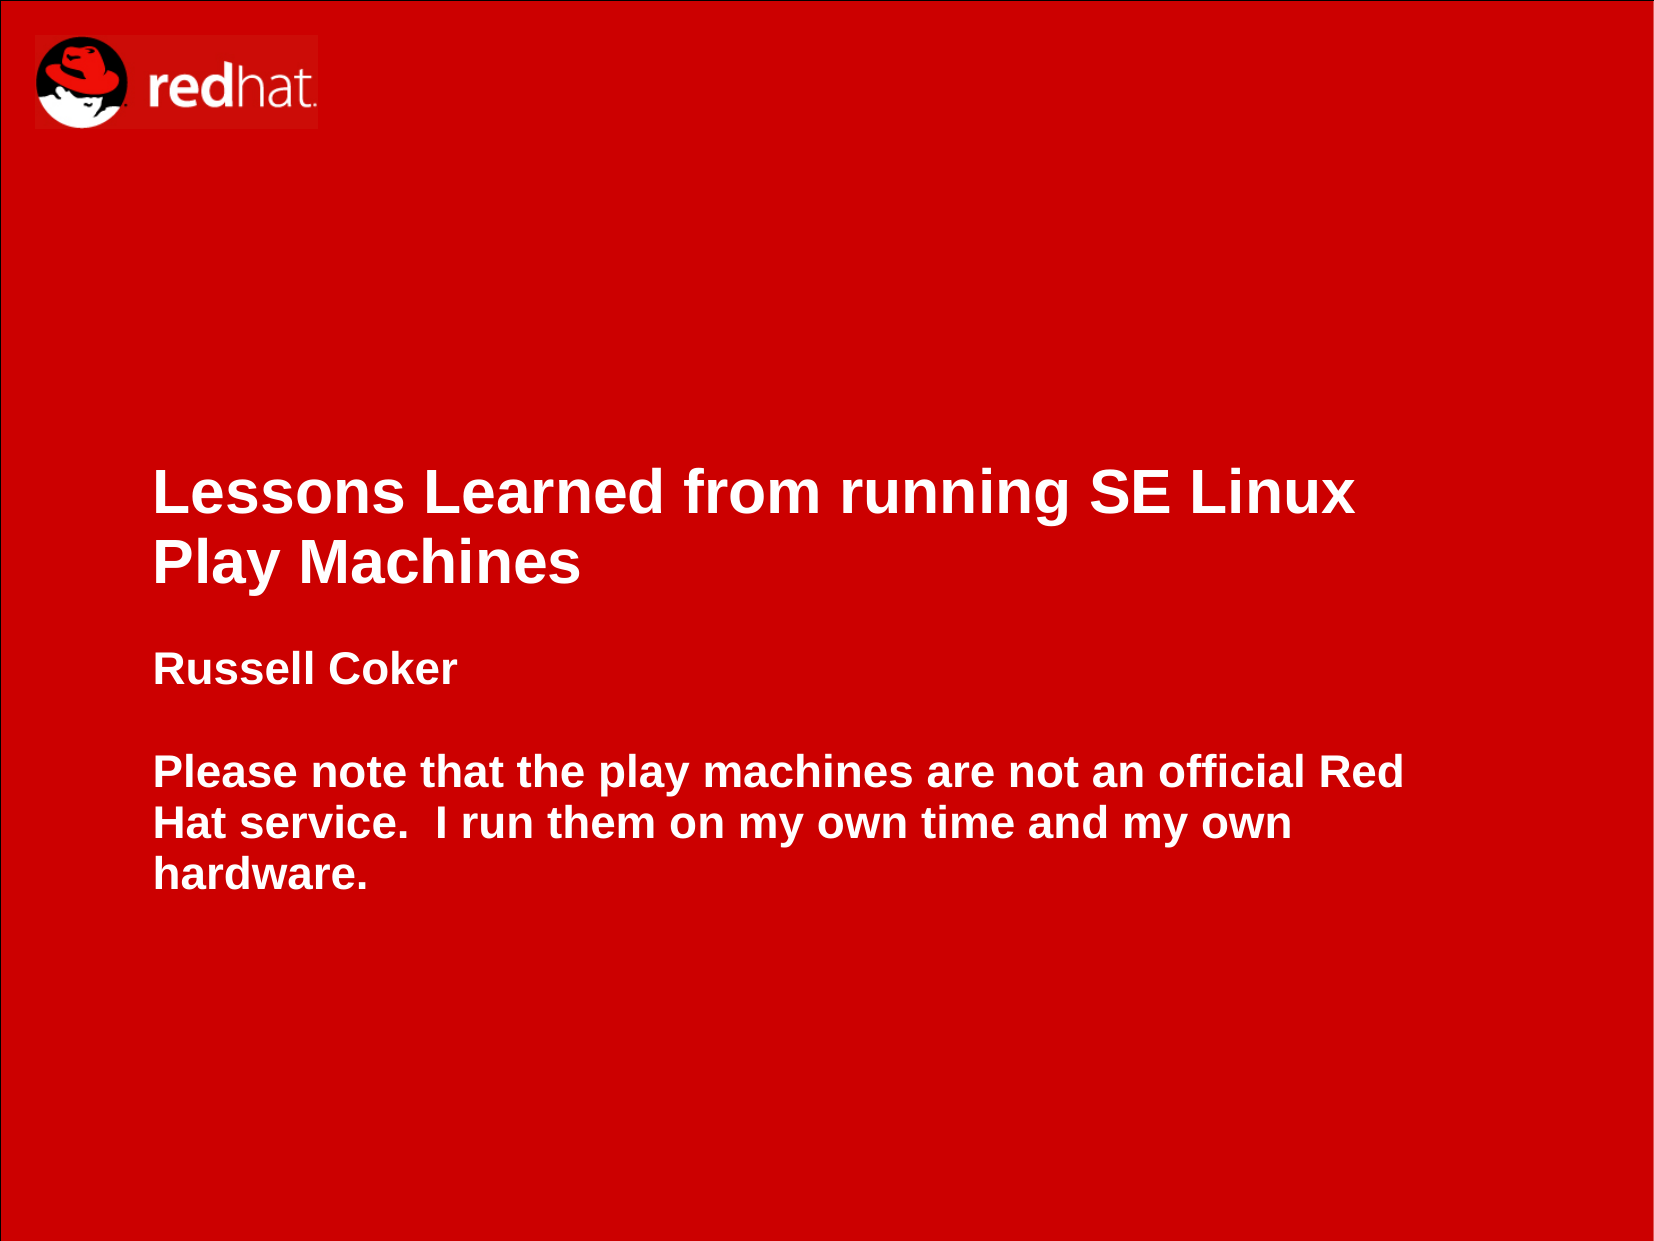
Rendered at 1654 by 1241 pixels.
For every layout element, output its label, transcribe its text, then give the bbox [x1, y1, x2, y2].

picture [35, 35, 318, 129]
text_box [148, 640, 474, 825]
text_box Lessons Learned from running SE Linux Play Machines Russell Coker Please note that the play machines are not an official Red Hat service. I run them on my own time and my own hardware. [152, 457, 1407, 1056]
